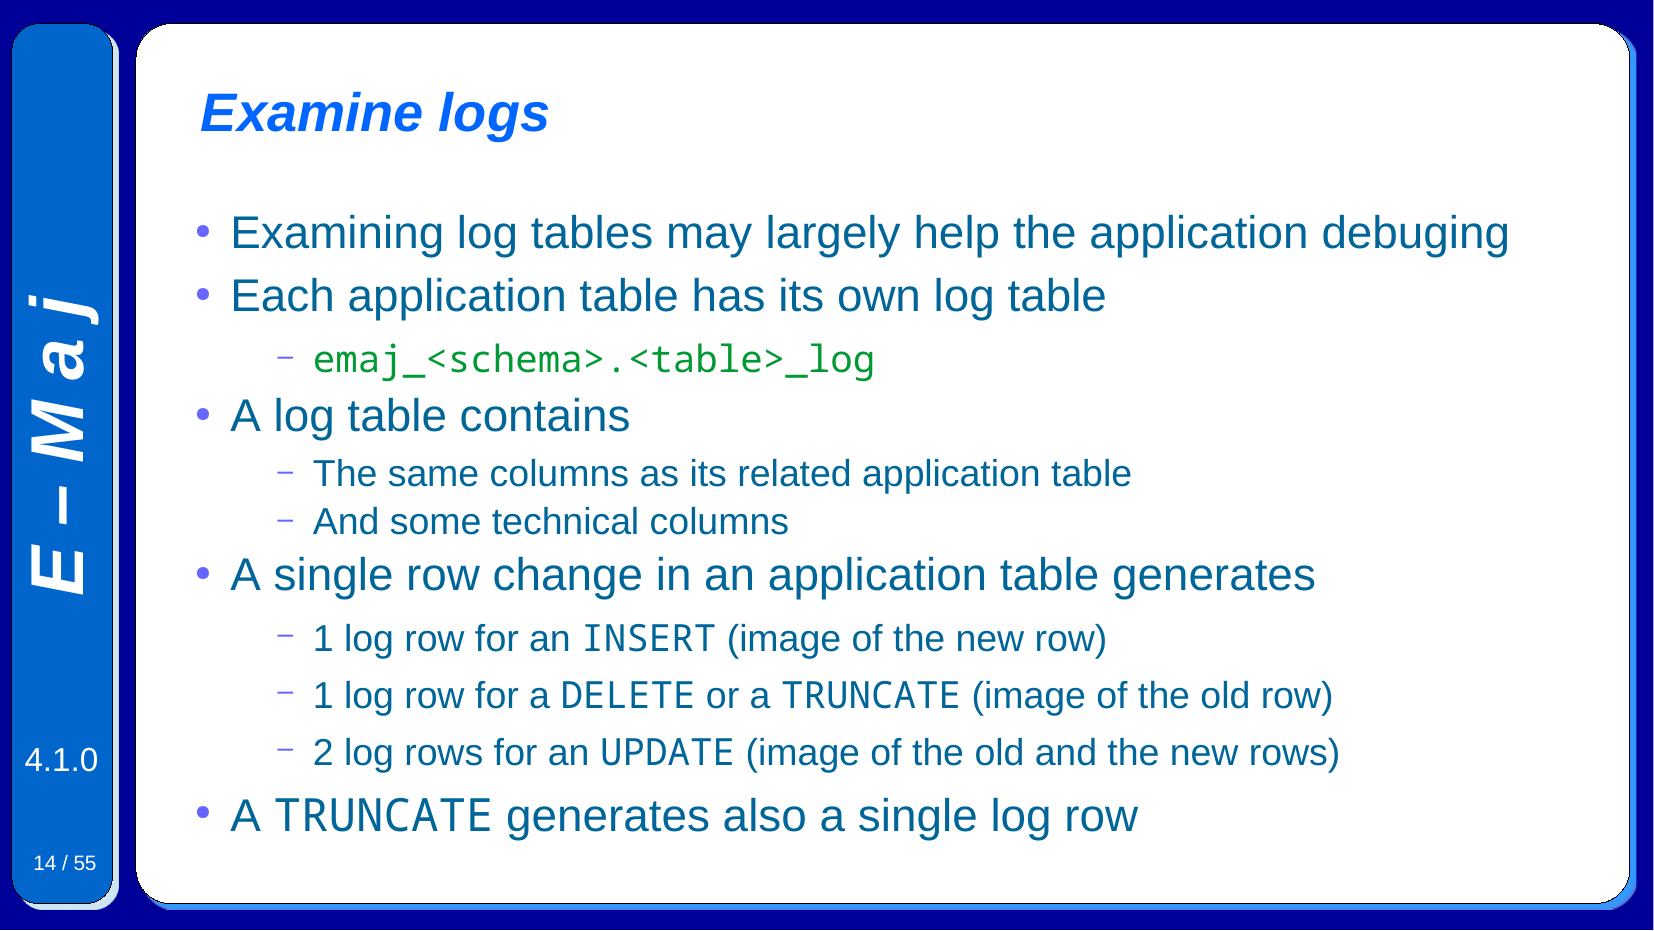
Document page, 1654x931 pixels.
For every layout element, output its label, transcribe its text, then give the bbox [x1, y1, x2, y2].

title Examine logs [200, 34, 1575, 191]
list Examining log tables may largely help the application debuging Each application table has its own log table emaj_<schema>.<table>_log A log table contains The same columns as its related application table And some technical columns A single row change in an application table generates 1 log row for an INSERT (image of the new row) 1 log row for a DELETE or a TRUNCATE (image of the old row) 2 log rows for an UPDATE (image of the old and the new rows) A TRUNCATE generates also a single log row [177, 206, 1587, 867]
